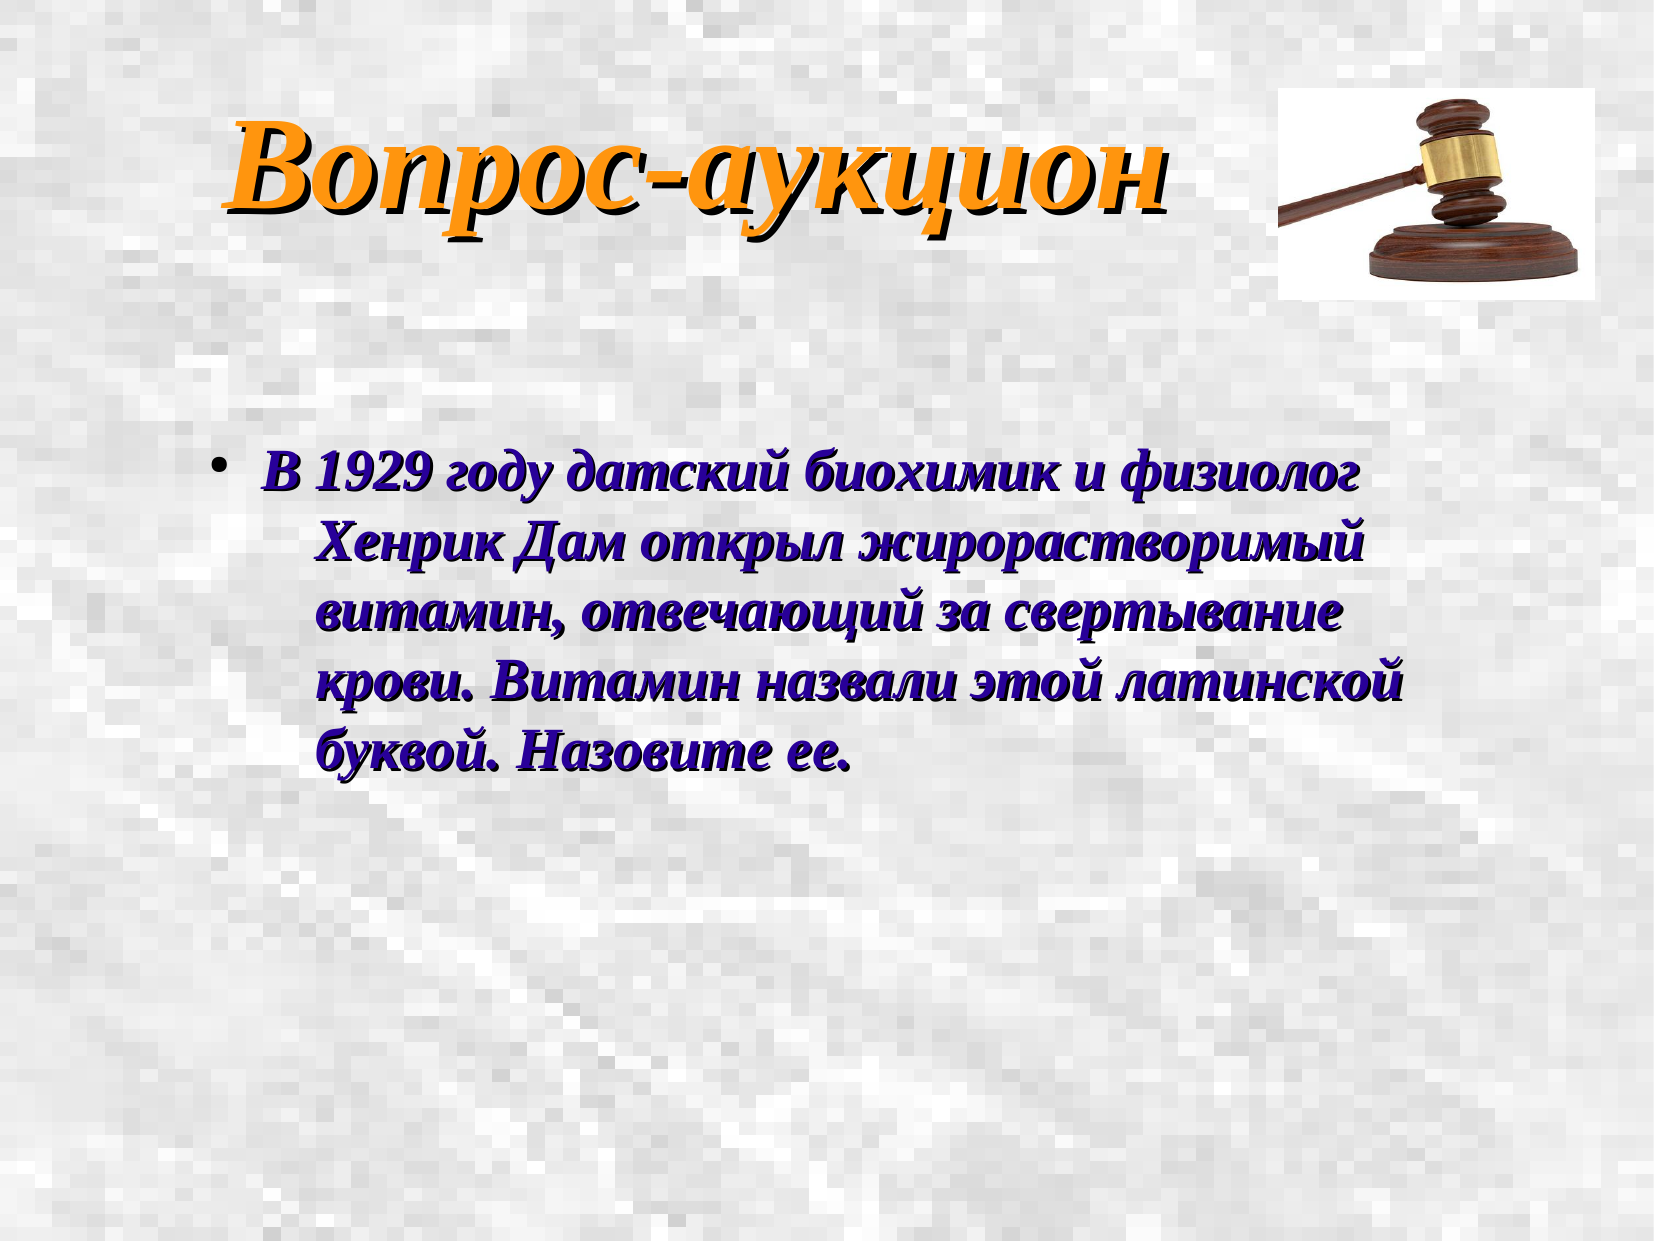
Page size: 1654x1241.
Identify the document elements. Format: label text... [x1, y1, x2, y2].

title Вопрос-аукцион [121, 81, 1270, 229]
list В 1929 году датский биохимик и физиолог Хенрик Дам открыл жирорастворимый витамин, отвечающий за свертывание крови. Витамин назвали этой латинской буквой. Назовите ее. [141, 431, 1499, 861]
picture [1278, 88, 1595, 300]
